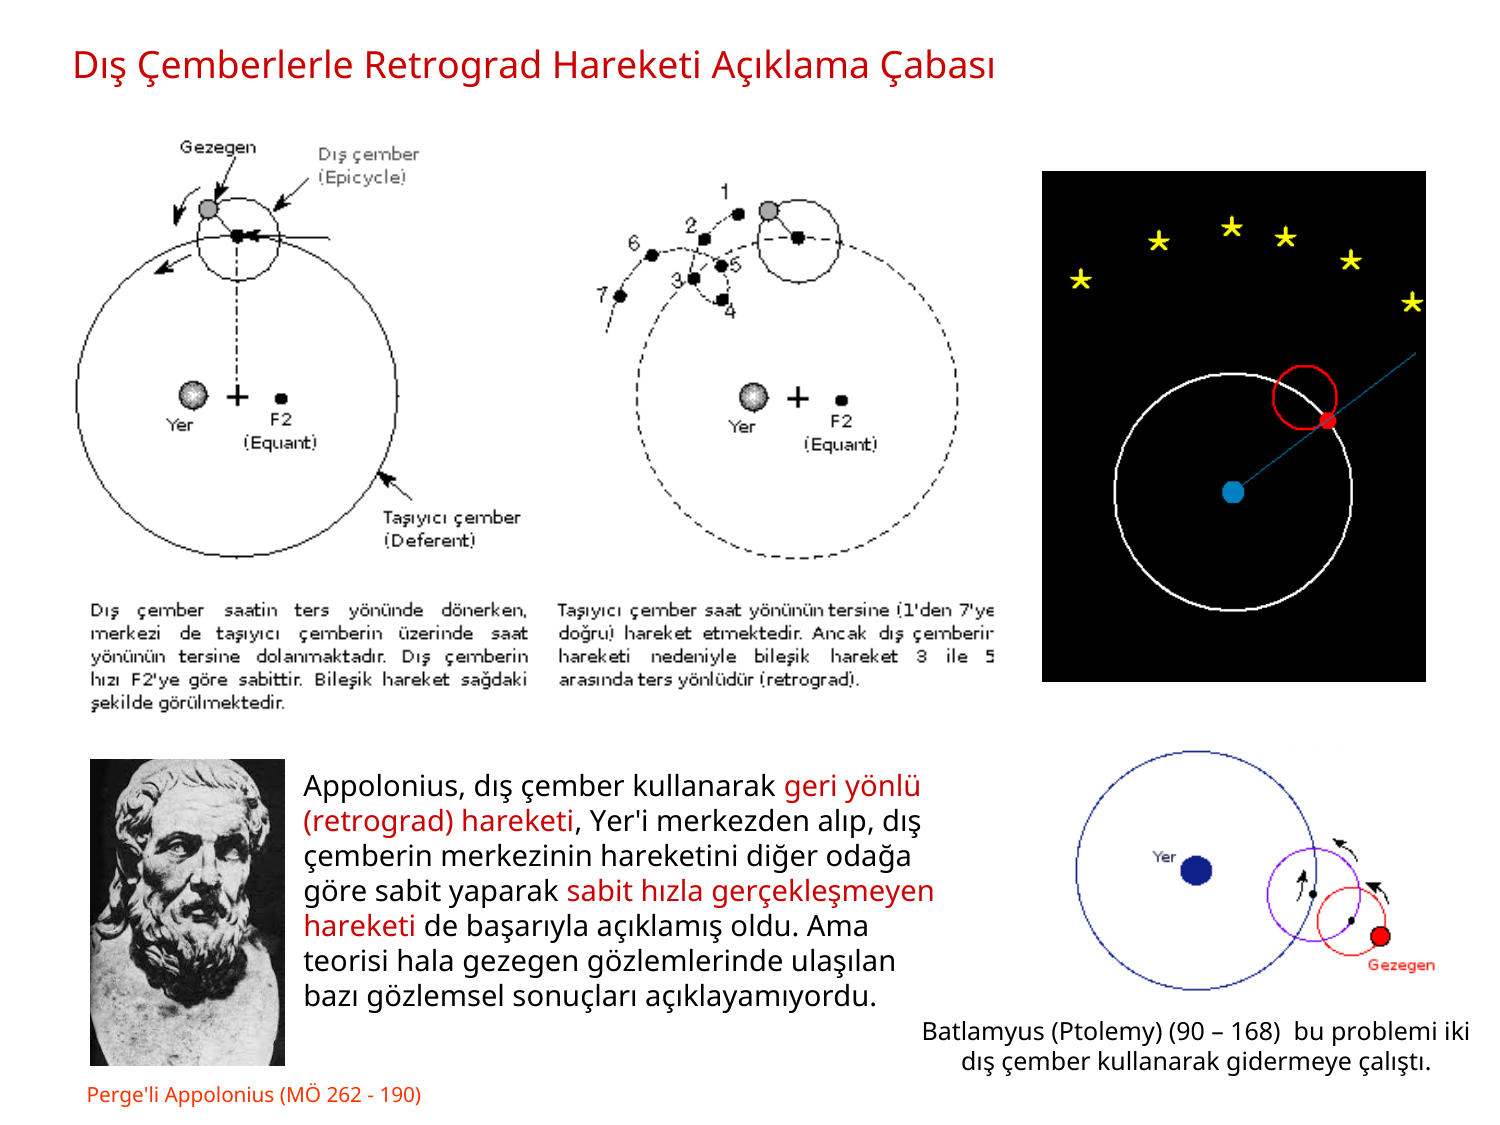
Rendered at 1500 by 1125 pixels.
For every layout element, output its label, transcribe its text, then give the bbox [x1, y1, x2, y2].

picture [1042, 171, 1426, 682]
picture [69, 132, 1003, 743]
text_box Perge'li Appolonius (MÖ 262 - 190) [71, 1073, 507, 1119]
text_box Appolonius, dış çember kullanarak geri yönlü (retrograd) hareketi, Yer'i merkezden alıp, dış çemberin merkezinin hareketini diğer odağa göre sabit yaparak sabit hızla gerçekleşmeyen hareketi de başarıyla açıklamış oldu. Ama teorisi hala gezegen gözlemlerinde ulaşılan bazı gözlemsel sonuçları açıklayamıyordu. [288, 759, 964, 1055]
picture [1065, 726, 1441, 1008]
picture [90, 759, 285, 1066]
text_box Batlamyus (Ptolemy) (90 – 168) bu problemi iki dış çember kullanarak gidermeye çalıştı. [890, 1008, 1500, 1113]
text_box Dış Çemberlerle Retrograd Hareketi Açıklama Çabası [57, 34, 1141, 94]
